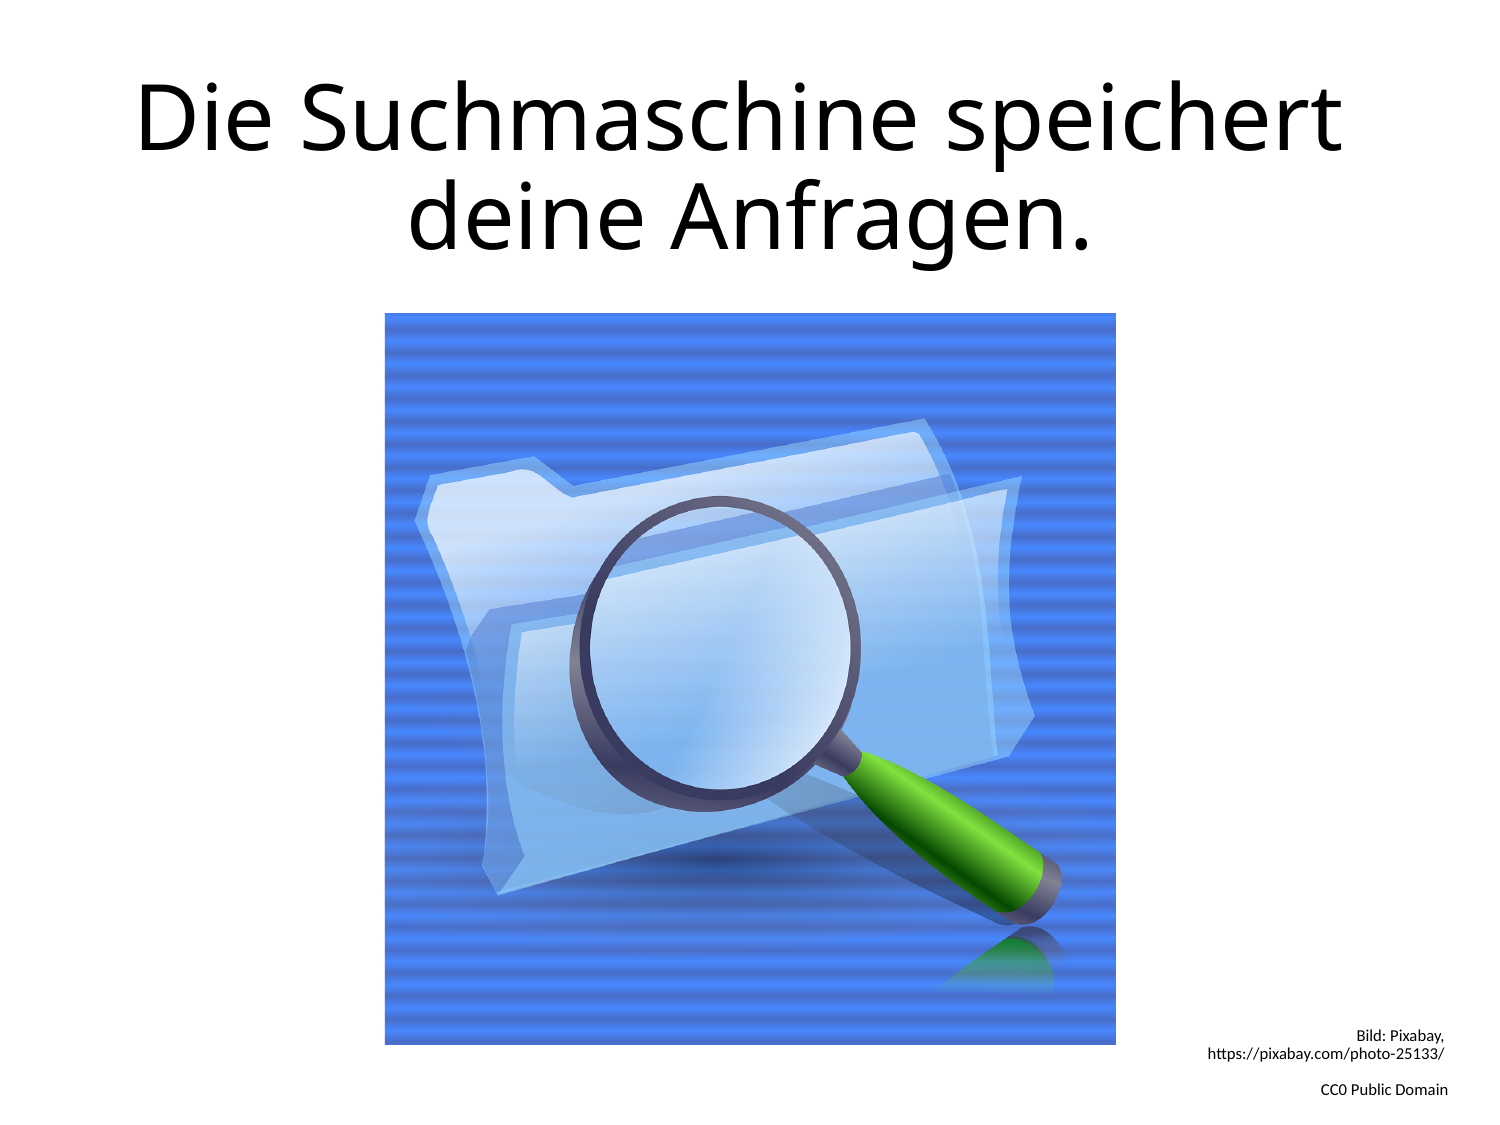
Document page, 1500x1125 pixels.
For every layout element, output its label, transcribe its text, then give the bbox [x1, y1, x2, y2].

picture [384, 313, 1116, 1045]
text_box Bild: Pixabay, https://pixabay.com/photo-25133/ CC0 Public Domain [1192, 1020, 1465, 1094]
text_box Die Suchmaschine speichert deine Anfragen. [104, 36, 1398, 278]
